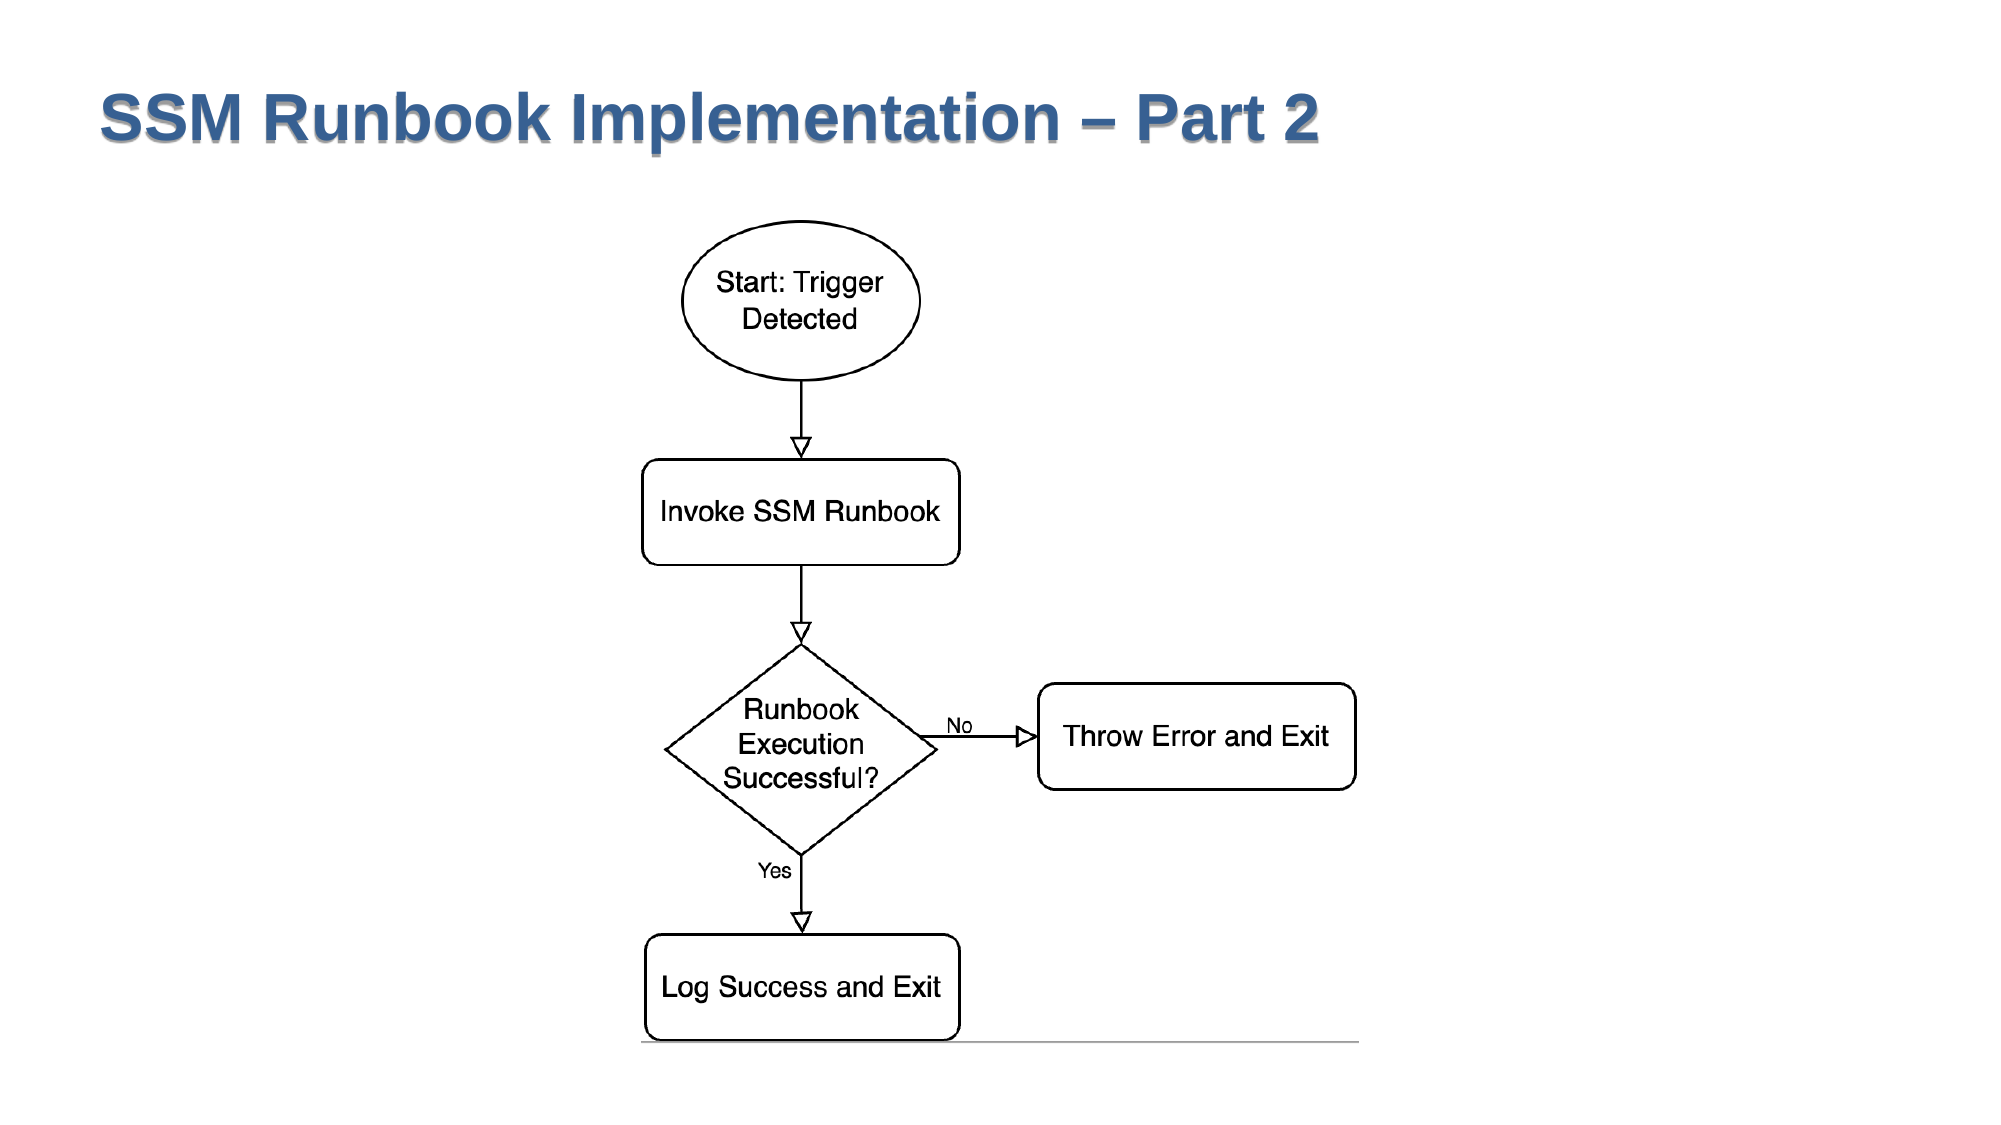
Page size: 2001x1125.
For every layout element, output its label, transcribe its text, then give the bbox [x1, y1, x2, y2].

picture [641, 221, 1359, 1041]
title SSM Runbook Implementation – Part 2 [99, 36, 1725, 202]
